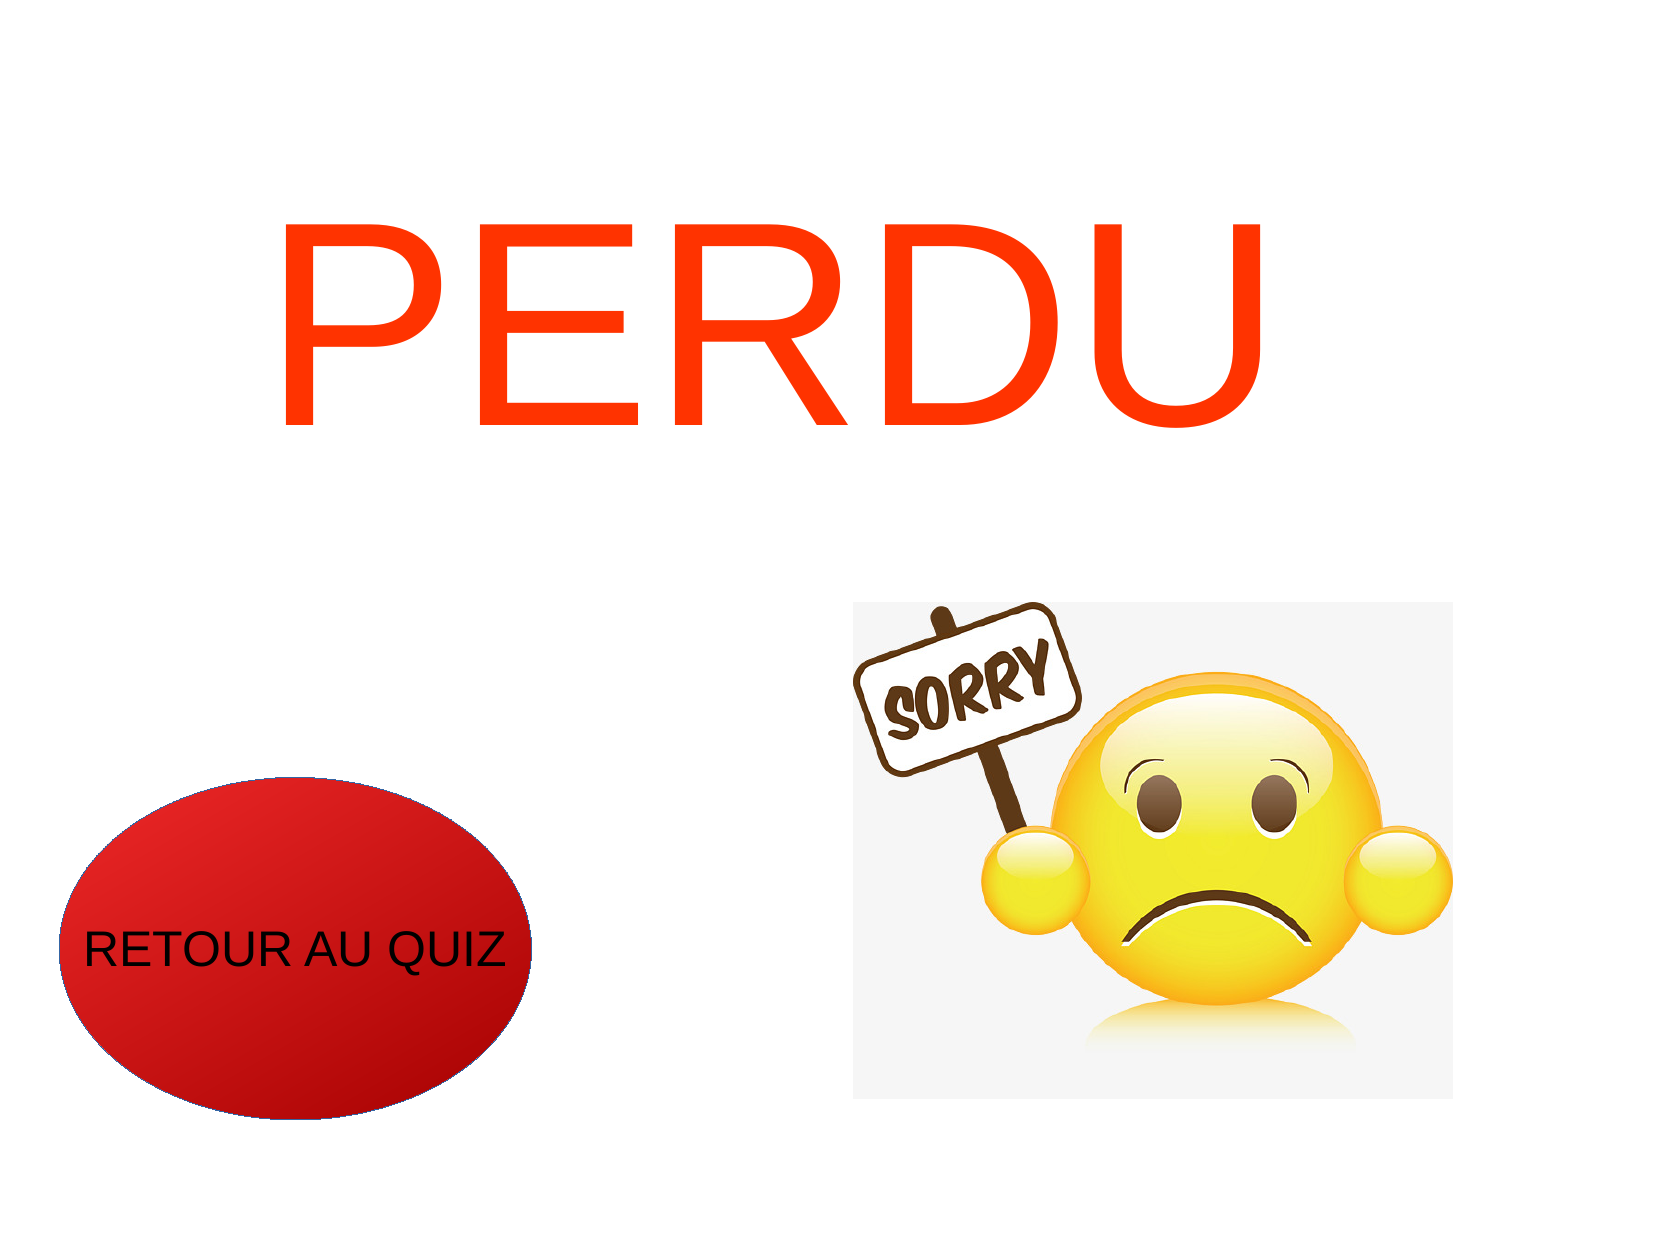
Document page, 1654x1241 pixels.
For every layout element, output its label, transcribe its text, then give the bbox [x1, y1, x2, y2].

text_box RETOUR AU QUIZ [59, 777, 532, 1120]
picture [853, 602, 1453, 1099]
text_box PERDU [248, 153, 1441, 495]
